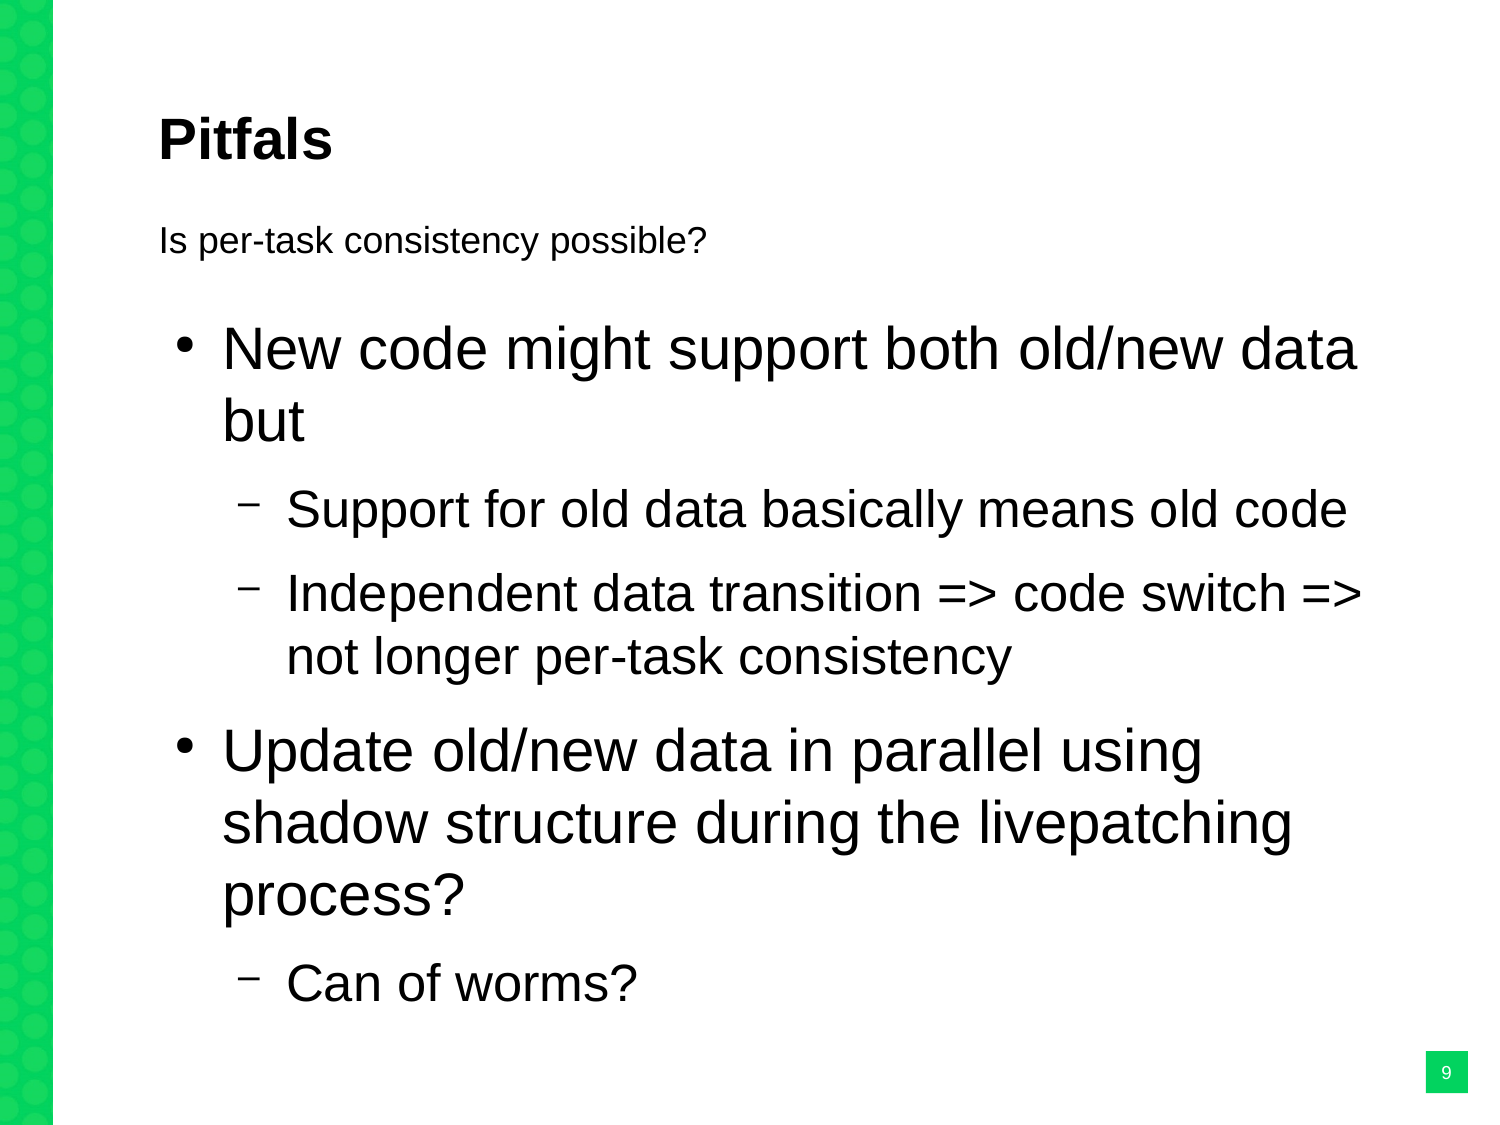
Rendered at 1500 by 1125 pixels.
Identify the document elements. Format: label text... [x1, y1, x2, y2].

list Is per-task consistency possible? [143, 202, 1397, 274]
list New code might support both old/new data but Support for old data basically means old code Independent data transition => code switch => not longer per-task consistency Update old/new data in parallel using shadow structure during the livepatching process? Can of worms? [143, 302, 1397, 1021]
title Pitfals [143, 94, 1397, 180]
text_box <number> [1425, 1051, 1468, 1094]
picture [0, 0, 53, 1125]
